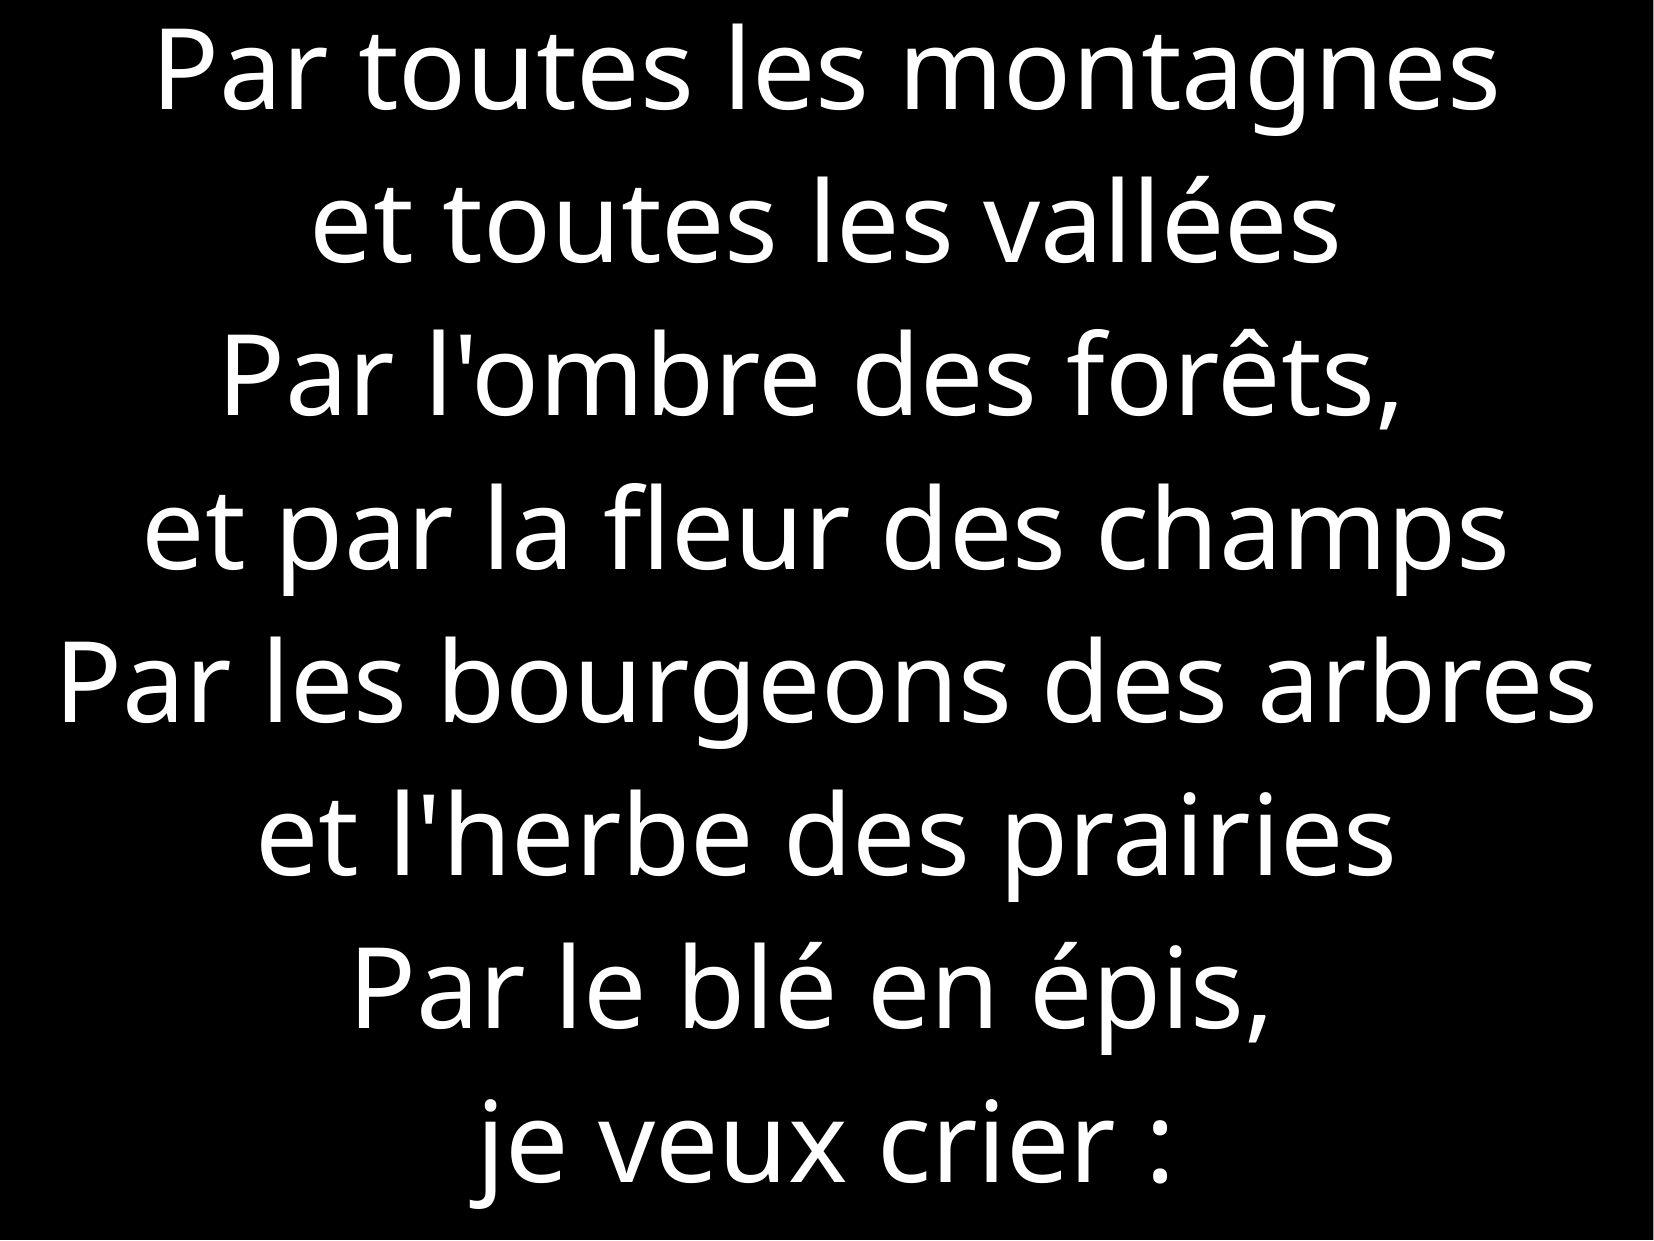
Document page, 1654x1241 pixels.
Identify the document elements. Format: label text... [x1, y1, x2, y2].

subtitle Par toutes les montagnes et toutes les vallées Par l'ombre des forêts, et par la fleur des champs Par les bourgeons des arbres et l'herbe des prairies Par le blé en épis, je veux crier : [11, 0, 1642, 1241]
